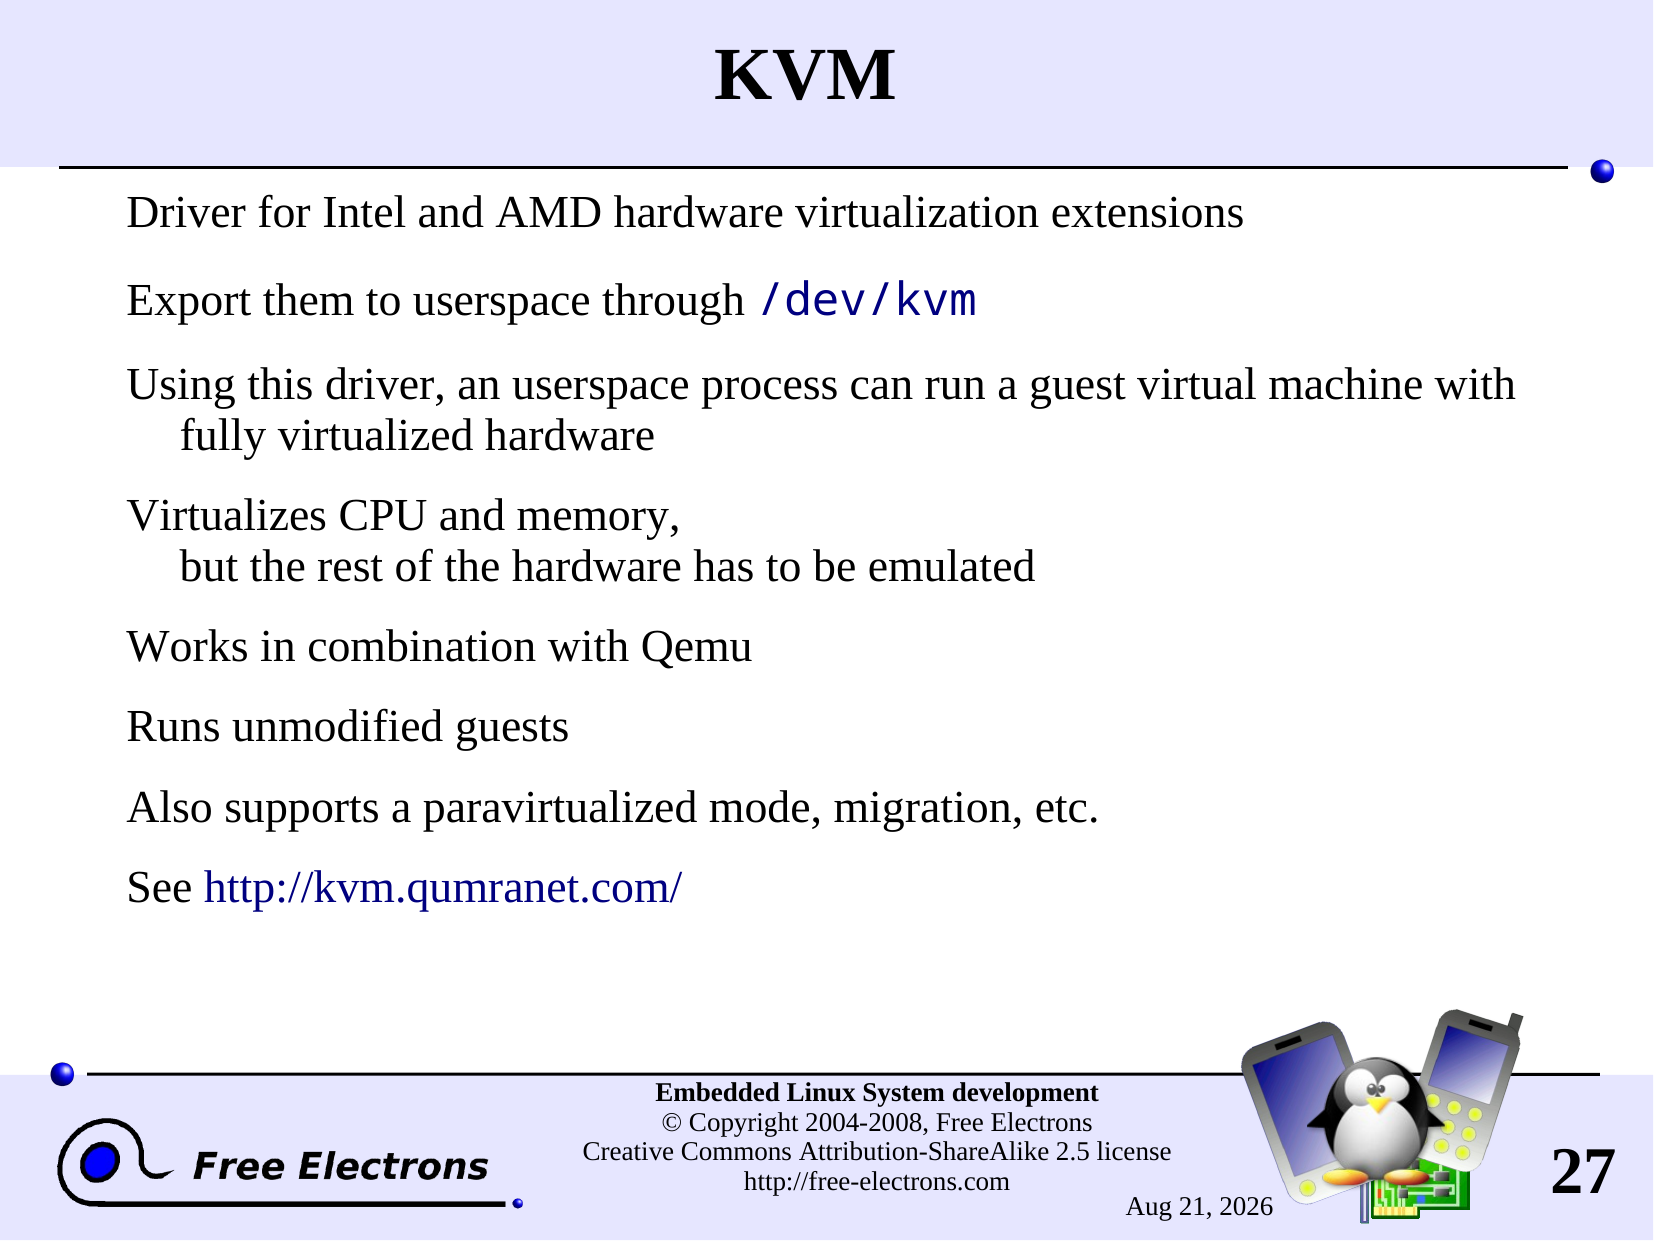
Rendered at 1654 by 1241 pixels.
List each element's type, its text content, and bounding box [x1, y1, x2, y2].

picture [1225, 1008, 1538, 1241]
title KVM [60, 25, 1551, 124]
picture [50, 1107, 527, 1216]
list Driver for Intel and AMD hardware virtualization extensions Export them to userspace through /dev/kvm Using this driver, an userspace process can run a guest virtual machine with fully virtualized hardware Virtualizes CPU and memory, but the rest of the hardware has to be emulated Works in combination with Qemu Runs unmodified guests Also supports a paravirtualized mode, migration, etc. See http://kvm.qumranet.com/ [108, 186, 1521, 1037]
